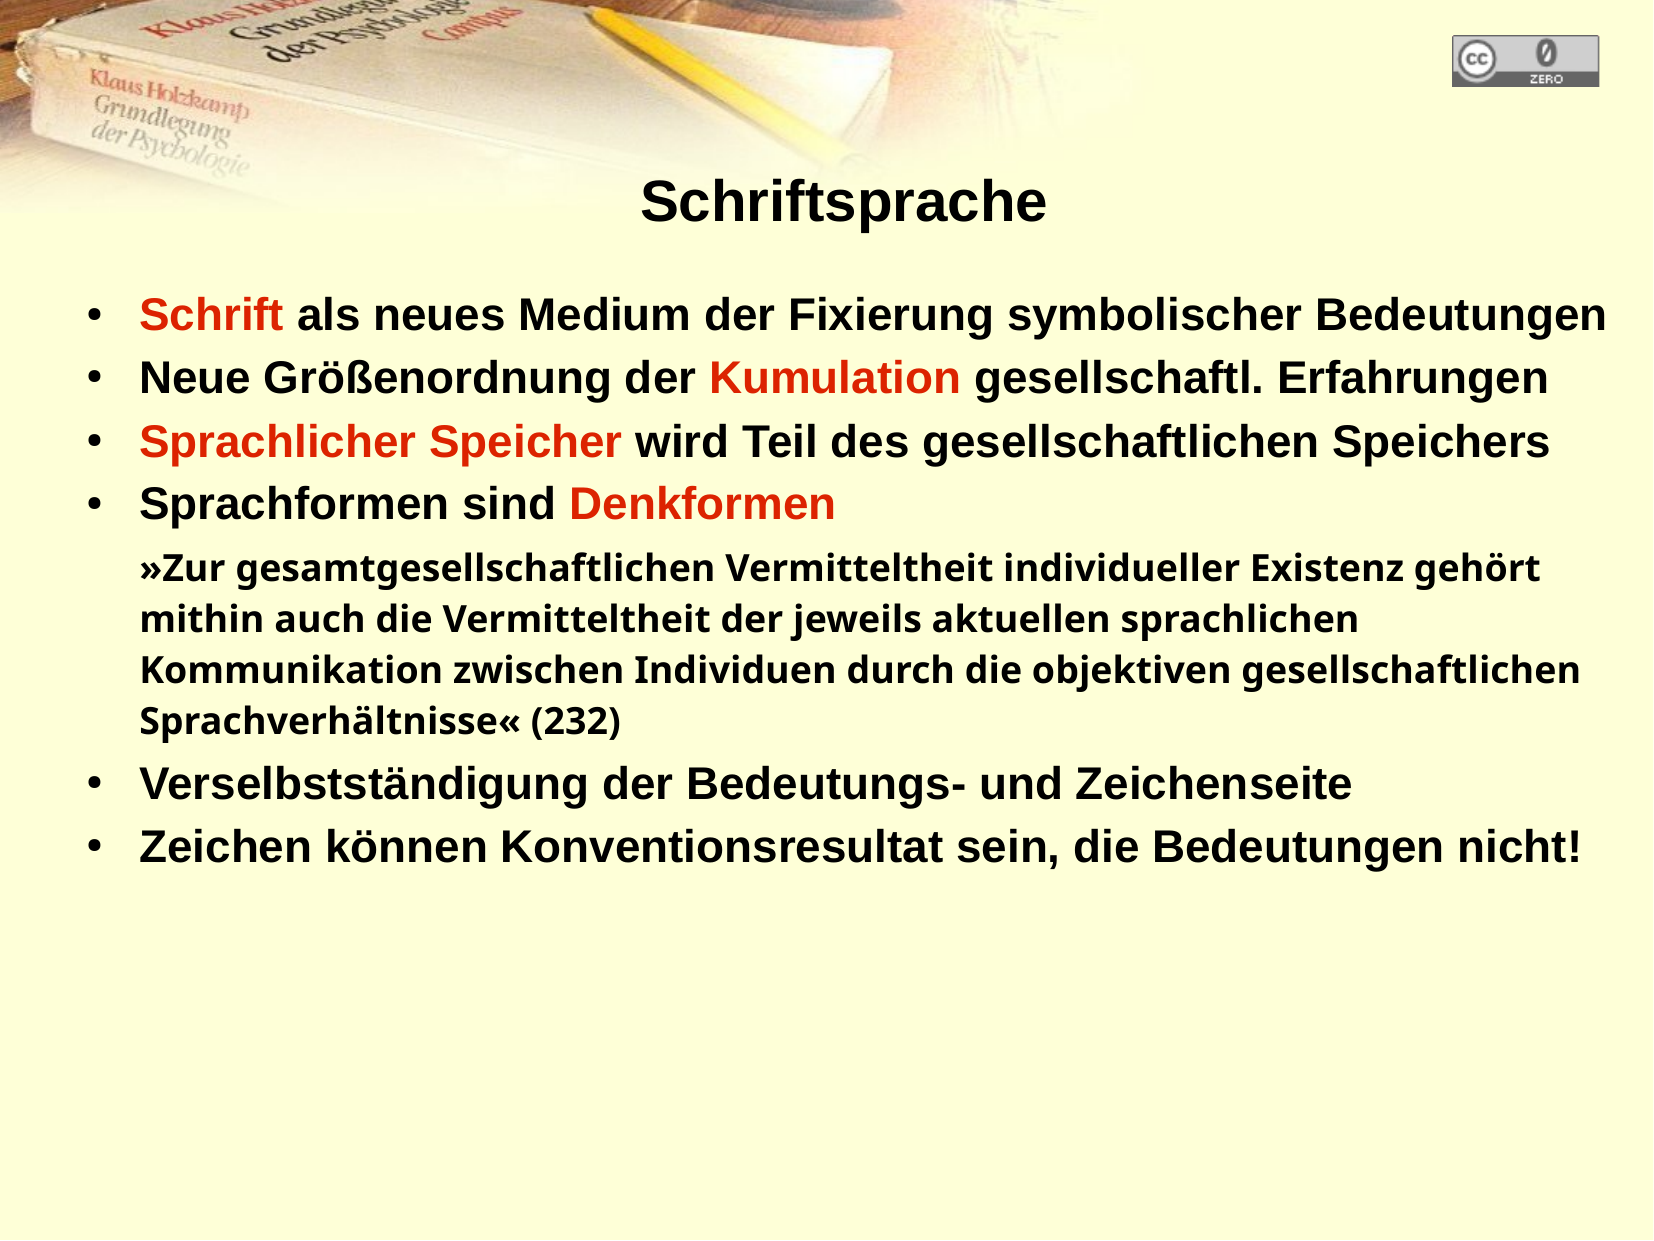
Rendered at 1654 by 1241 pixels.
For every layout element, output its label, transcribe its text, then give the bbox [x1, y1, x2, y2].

picture [0, 0, 1156, 213]
picture [1452, 35, 1600, 87]
list Schrift als neues Medium der Fixierung symbolischer Bedeutungen Neue Größenordnung der Kumulation gesellschaftl. Erfahrungen Sprachlicher Speicher wird Teil des gesellschaftlichen Speichers Sprachformen sind Denkformen »Zur gesamtgesellschaftlichen Vermitteltheit individueller Existenz gehört mithin auch die Vermitteltheit der jeweils aktuellen sprachlichen Kommunikation zwischen Individuen durch die objektiven gesellschaftlichen Sprachverhältnisse« (232) Verselbstständigung der Bedeutungs- und Zeichenseite Zeichen können Konventionsresultat sein, die Bedeutungen nicht! [68, 289, 1619, 1182]
title Schriftsprache [82, 124, 1607, 278]
